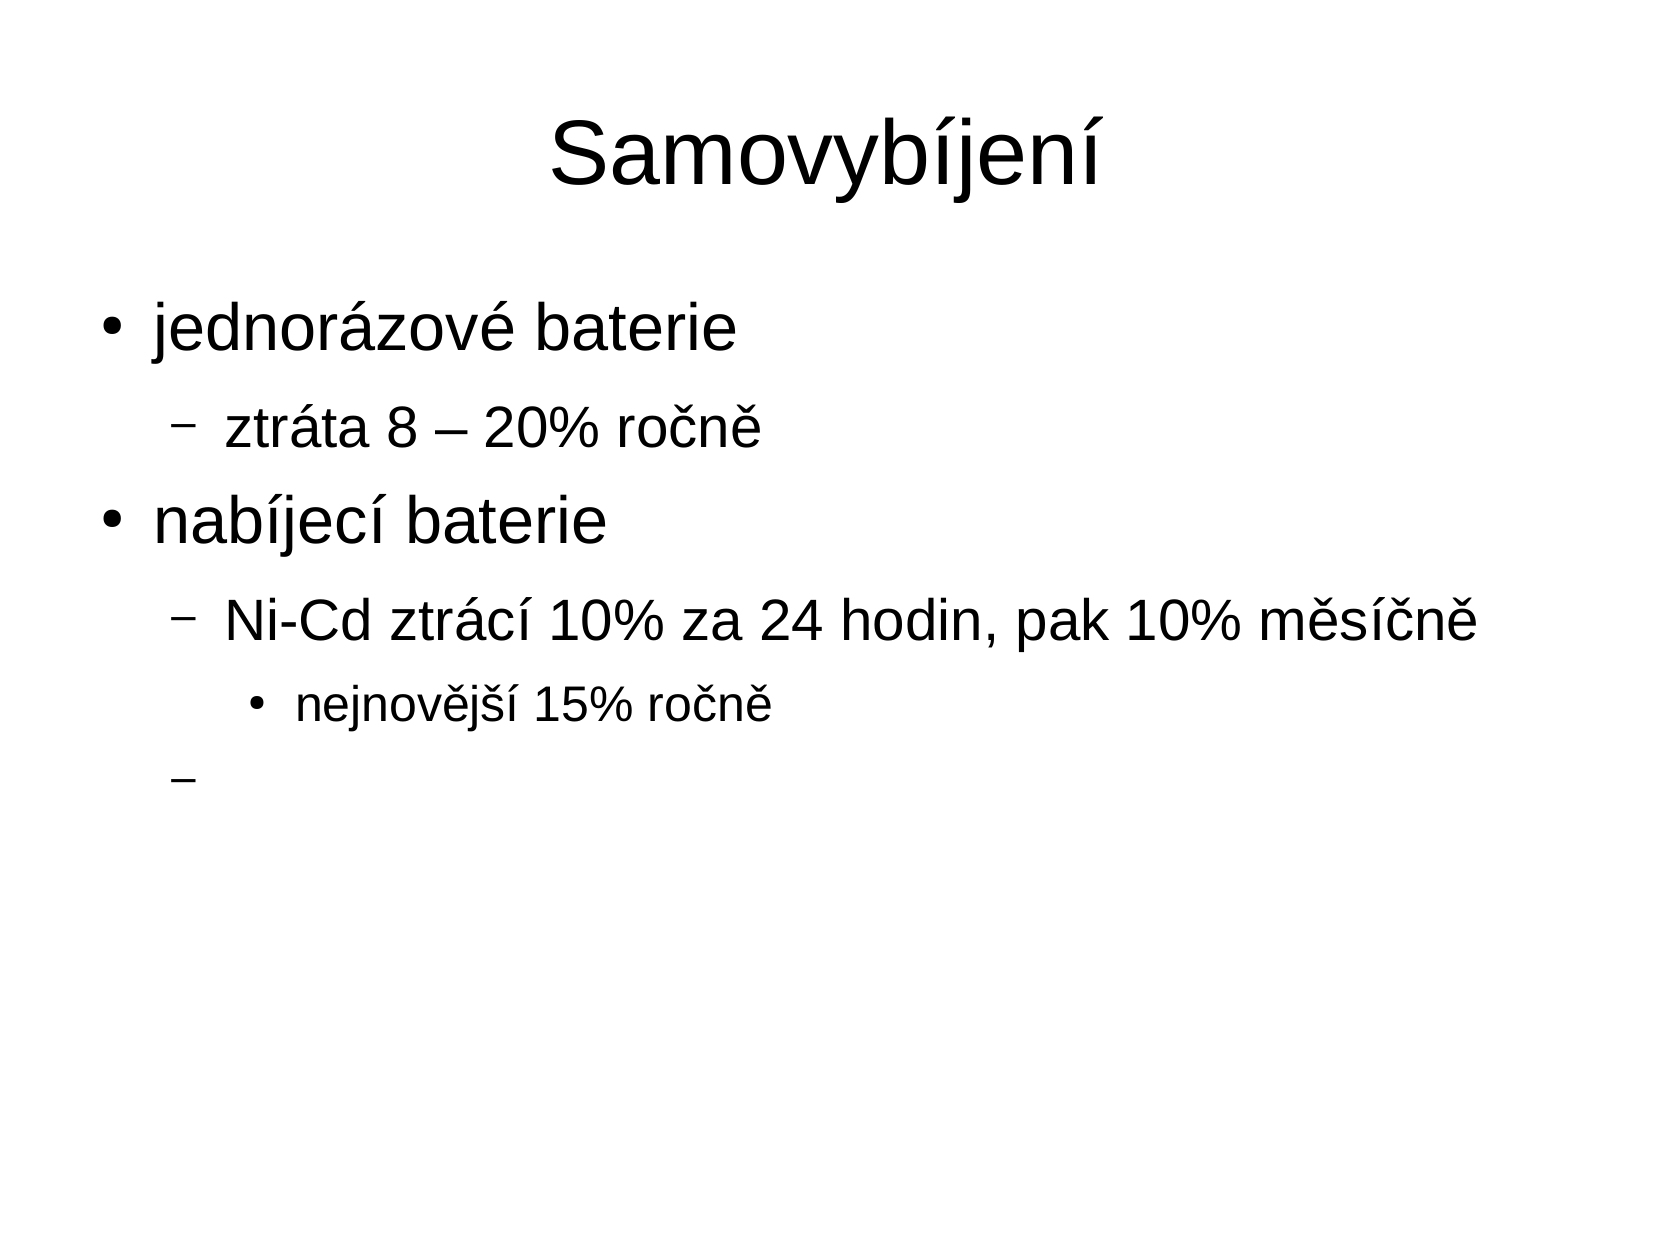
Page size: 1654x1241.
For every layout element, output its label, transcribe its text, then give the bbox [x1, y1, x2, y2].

title Samovybíjení [82, 49, 1571, 257]
list jednorázové baterie ztráta 8 – 20% ročně nabíjecí baterie Ni-Cd ztrácí 10% za 24 hodin, pak 10% měsíčně nejnovější 15% ročně [82, 290, 1538, 1010]
